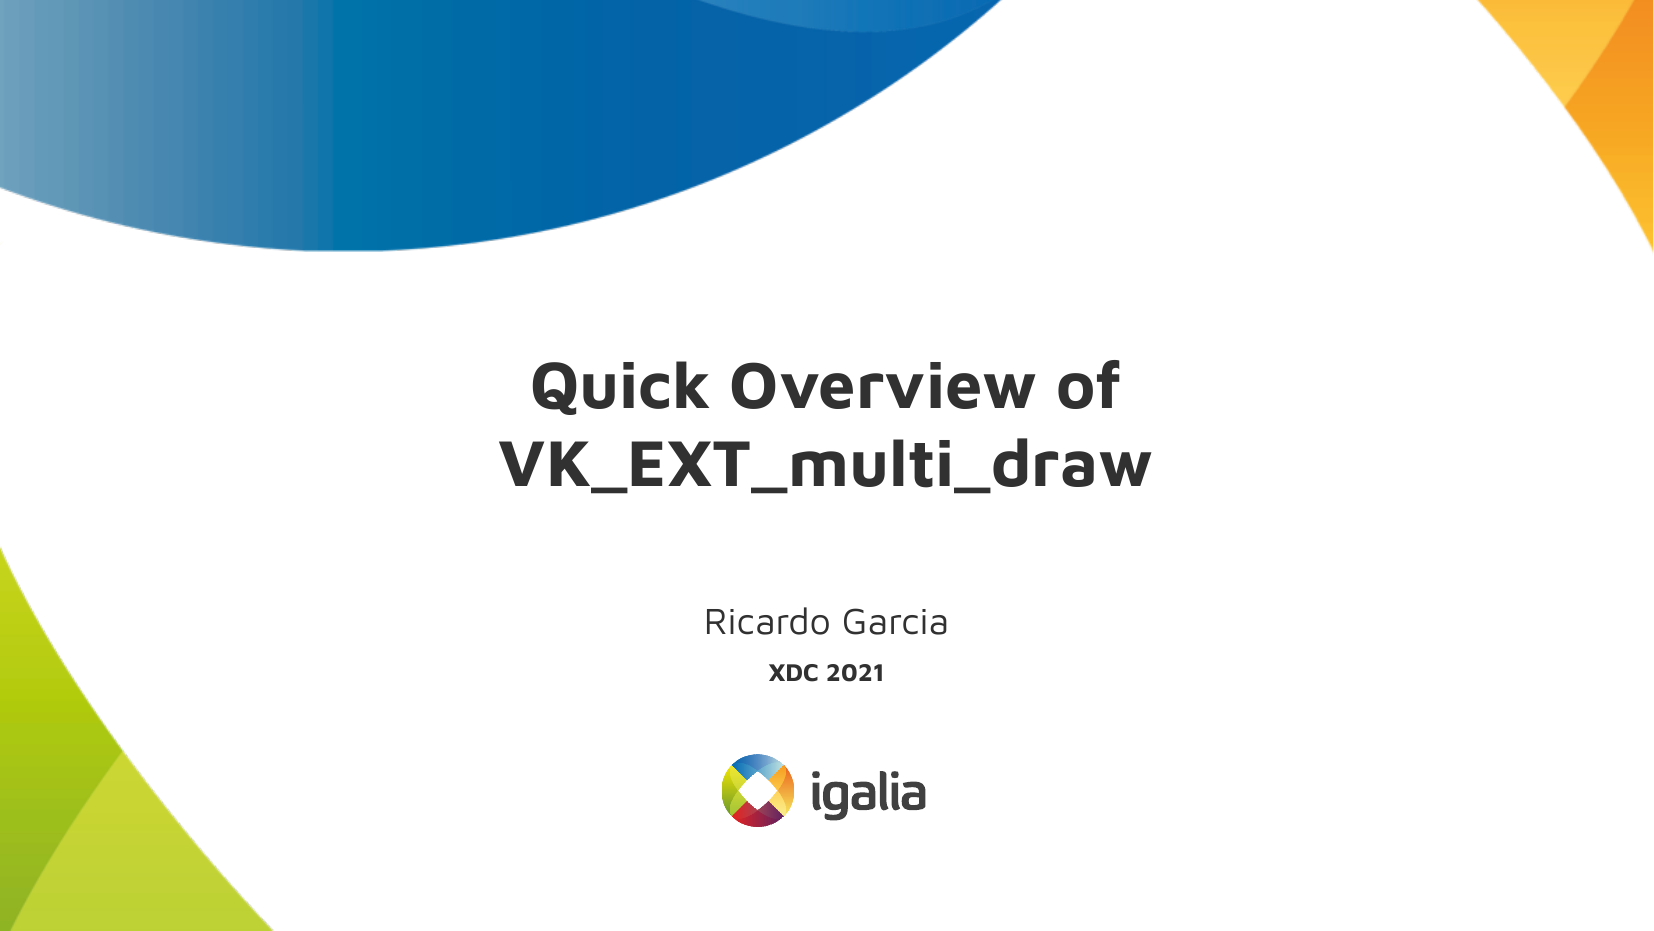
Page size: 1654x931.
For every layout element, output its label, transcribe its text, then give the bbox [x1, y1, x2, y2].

picture [720, 753, 928, 828]
text_box Ricardo Garcia [548, 590, 1105, 649]
picture [1475, 0, 1654, 256]
picture [0, 0, 1003, 931]
text_box XDC 2021 [371, 649, 1282, 699]
text_box Quick Overview of VK_EXT_multi_draw [236, 336, 1418, 533]
